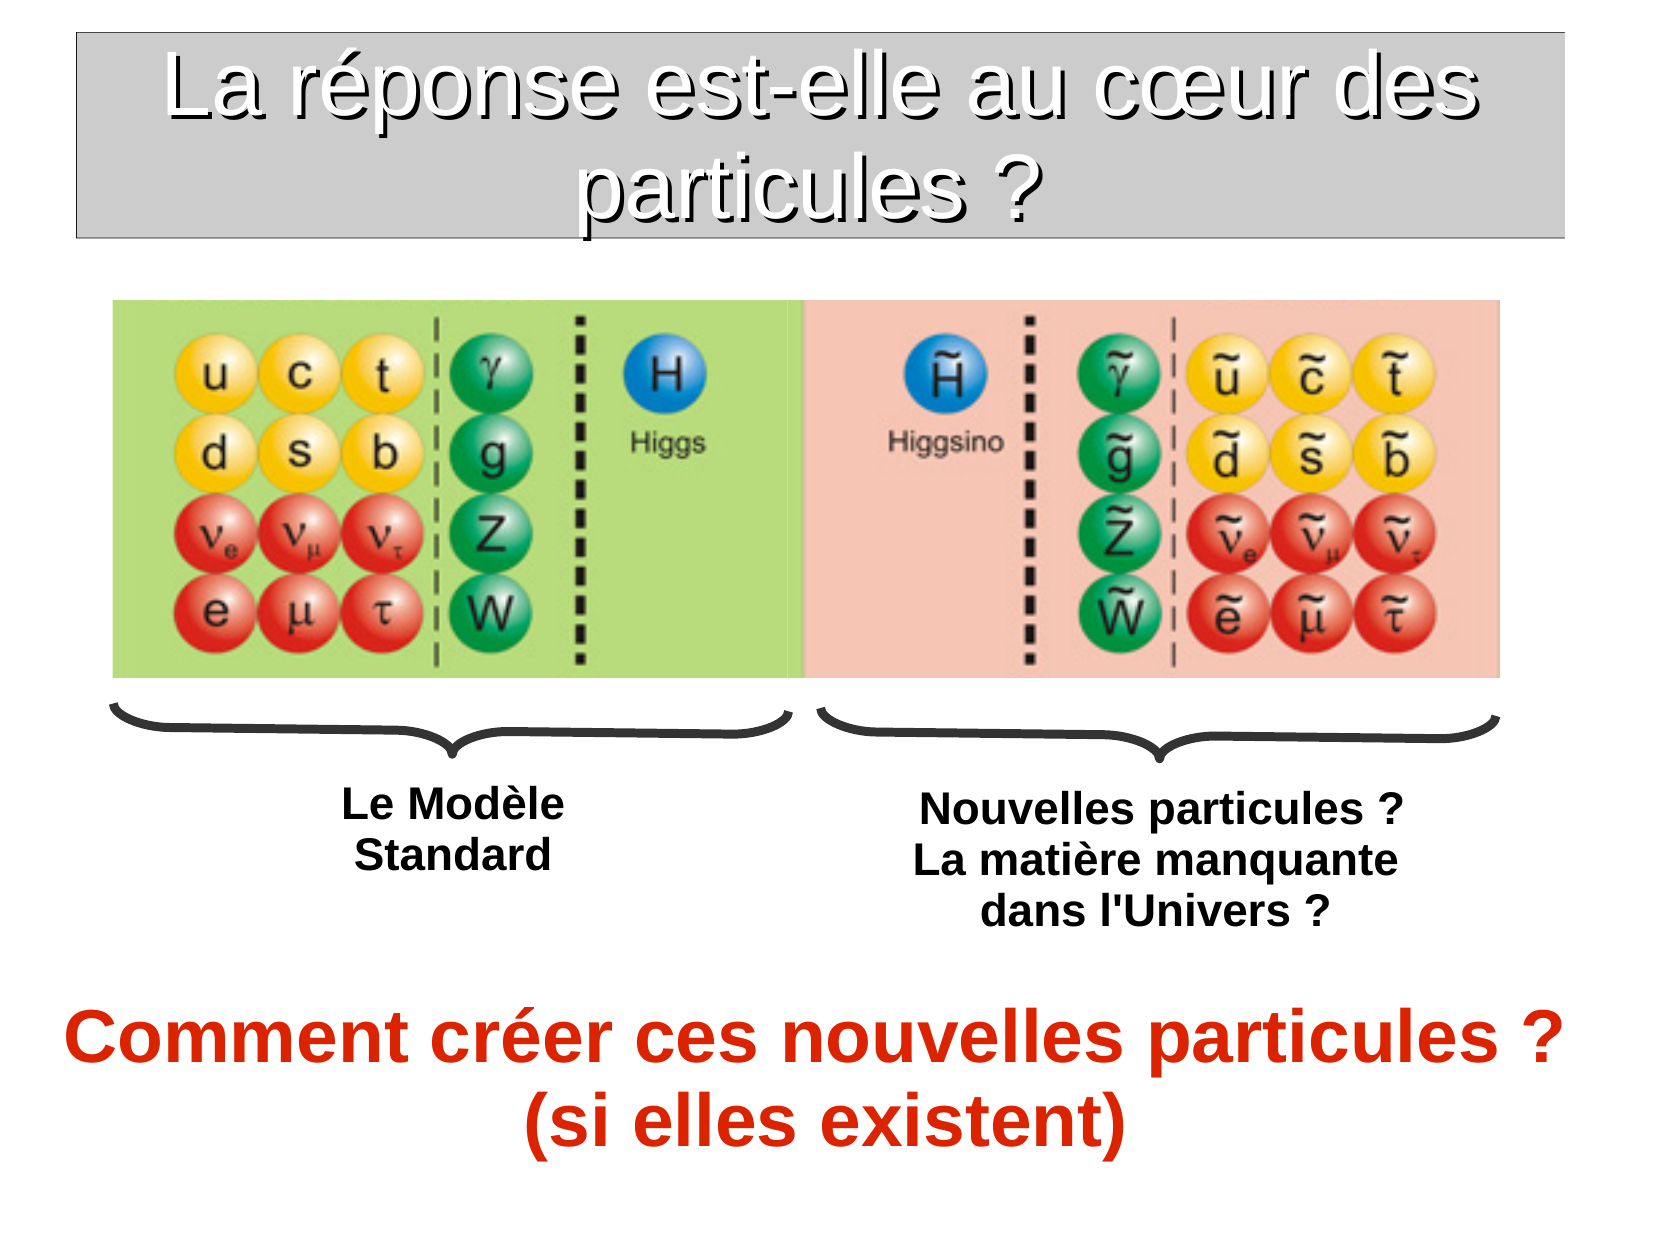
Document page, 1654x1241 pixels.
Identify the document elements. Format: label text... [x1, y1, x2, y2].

text_box Nouvelles particules ? La matière manquante dans l'Univers ? [897, 775, 1427, 944]
title La réponse est-elle au cœur des particules ? [76, 32, 1565, 238]
text_box Comment créer ces nouvelles particules ? (si elles existent) [48, 987, 1604, 1171]
picture [112, 300, 1501, 678]
text_box Le Modèle Standard [326, 770, 581, 889]
